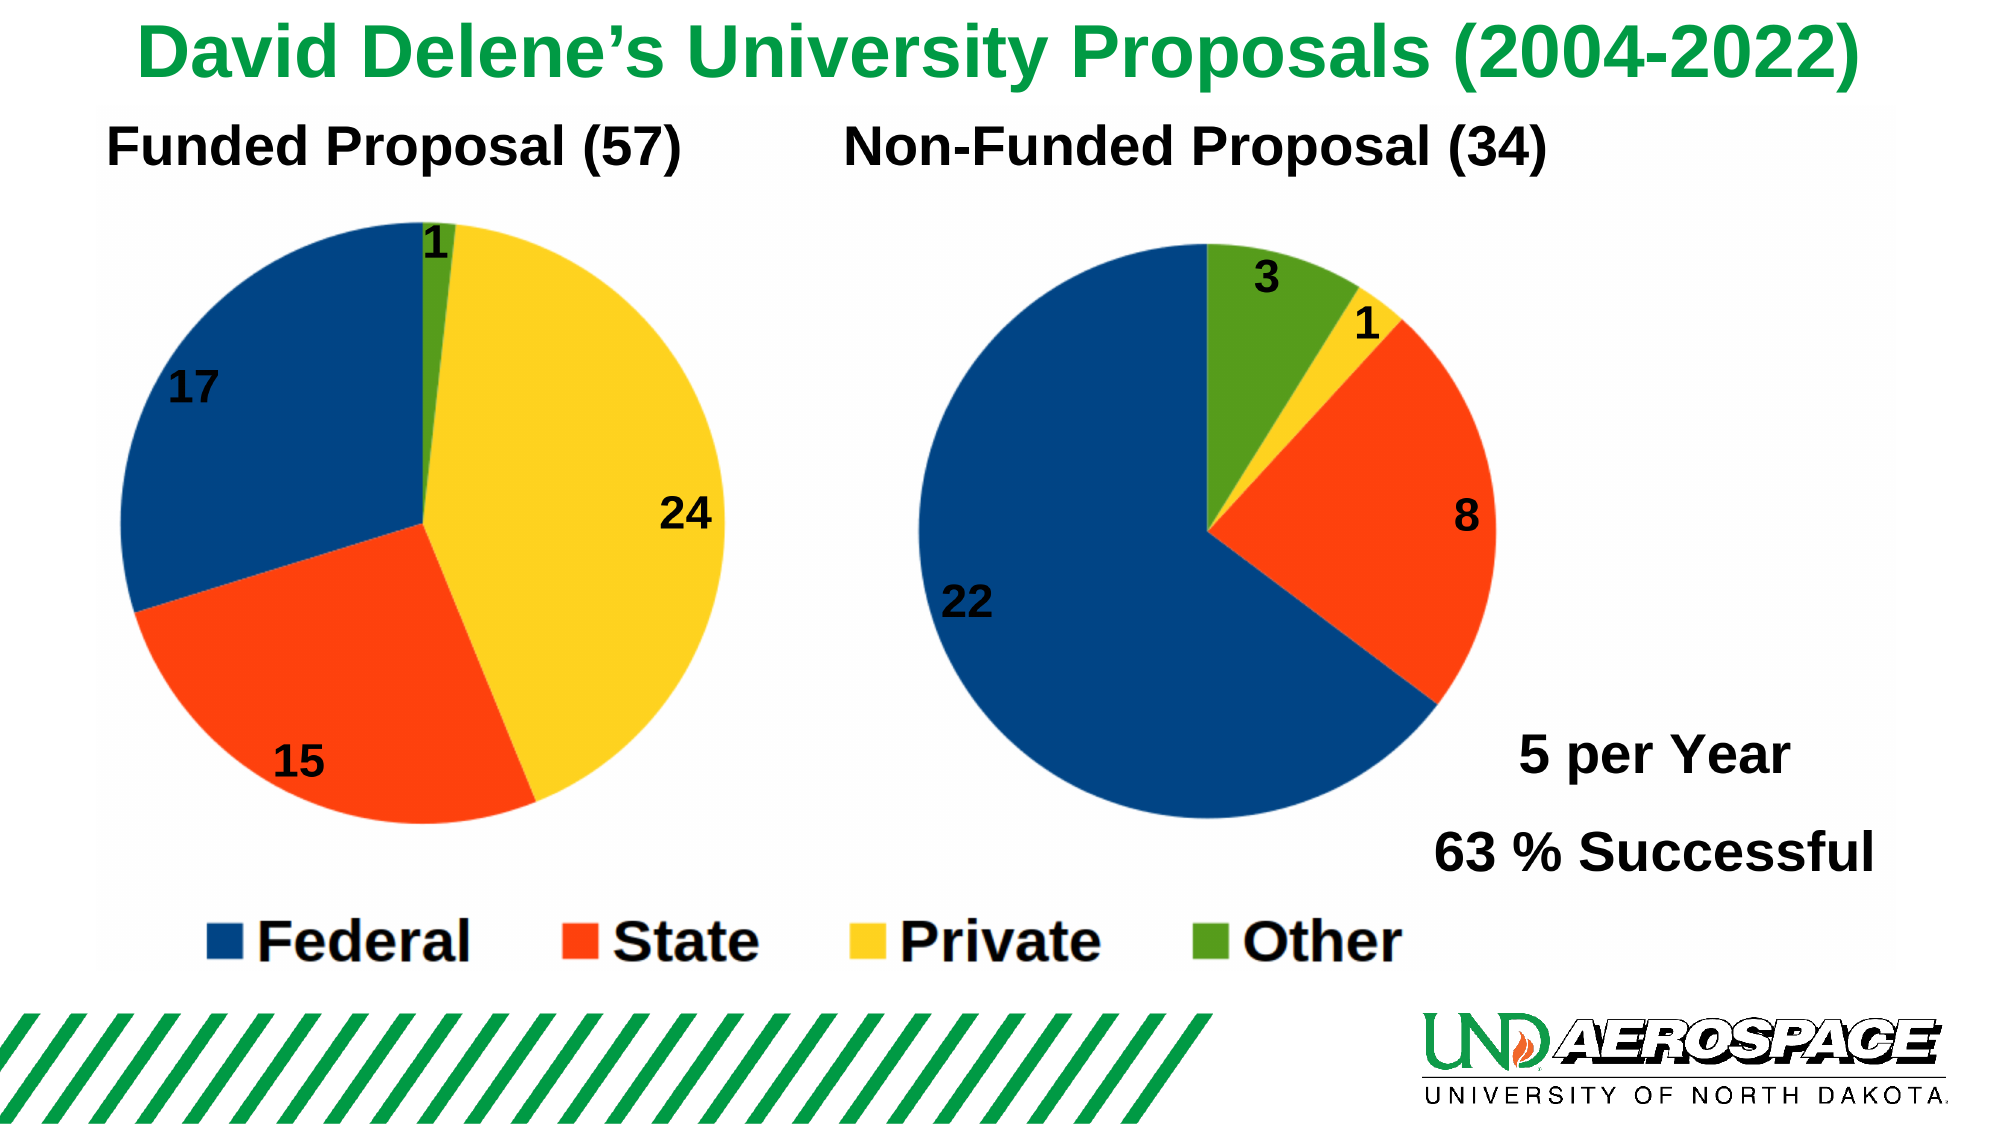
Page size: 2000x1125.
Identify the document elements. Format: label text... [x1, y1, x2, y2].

picture [0, 1013, 1213, 1124]
picture [1422, 1013, 1948, 1104]
text_box David Delene’s University Proposals (2004-2022) [0, 0, 2000, 96]
picture [96, 105, 1897, 971]
